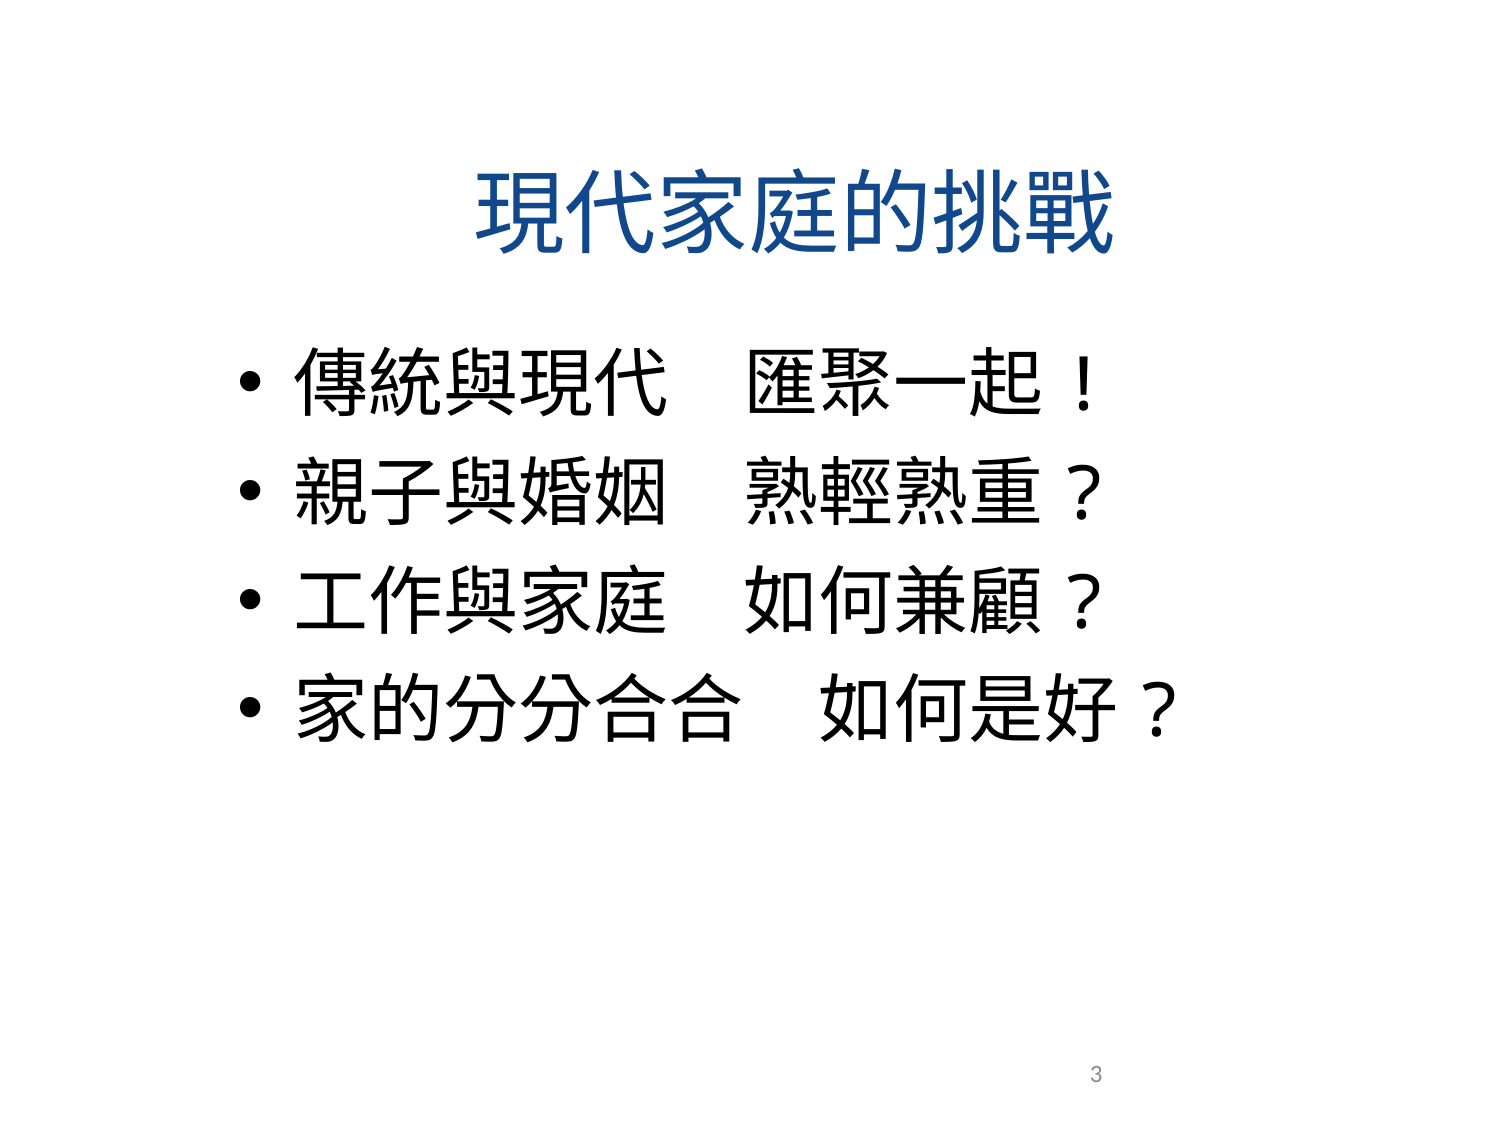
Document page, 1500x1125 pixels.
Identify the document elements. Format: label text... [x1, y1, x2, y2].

text_box [1074, 1042, 1426, 1103]
list 傳統與現代 匯聚一起! 親子與婚姻 熟輕熟重? 工作與家庭 如何兼顧? 家的分分合合 如何是好? [222, 328, 1426, 1038]
title 現代家庭的挑戰 [164, 115, 1426, 304]
